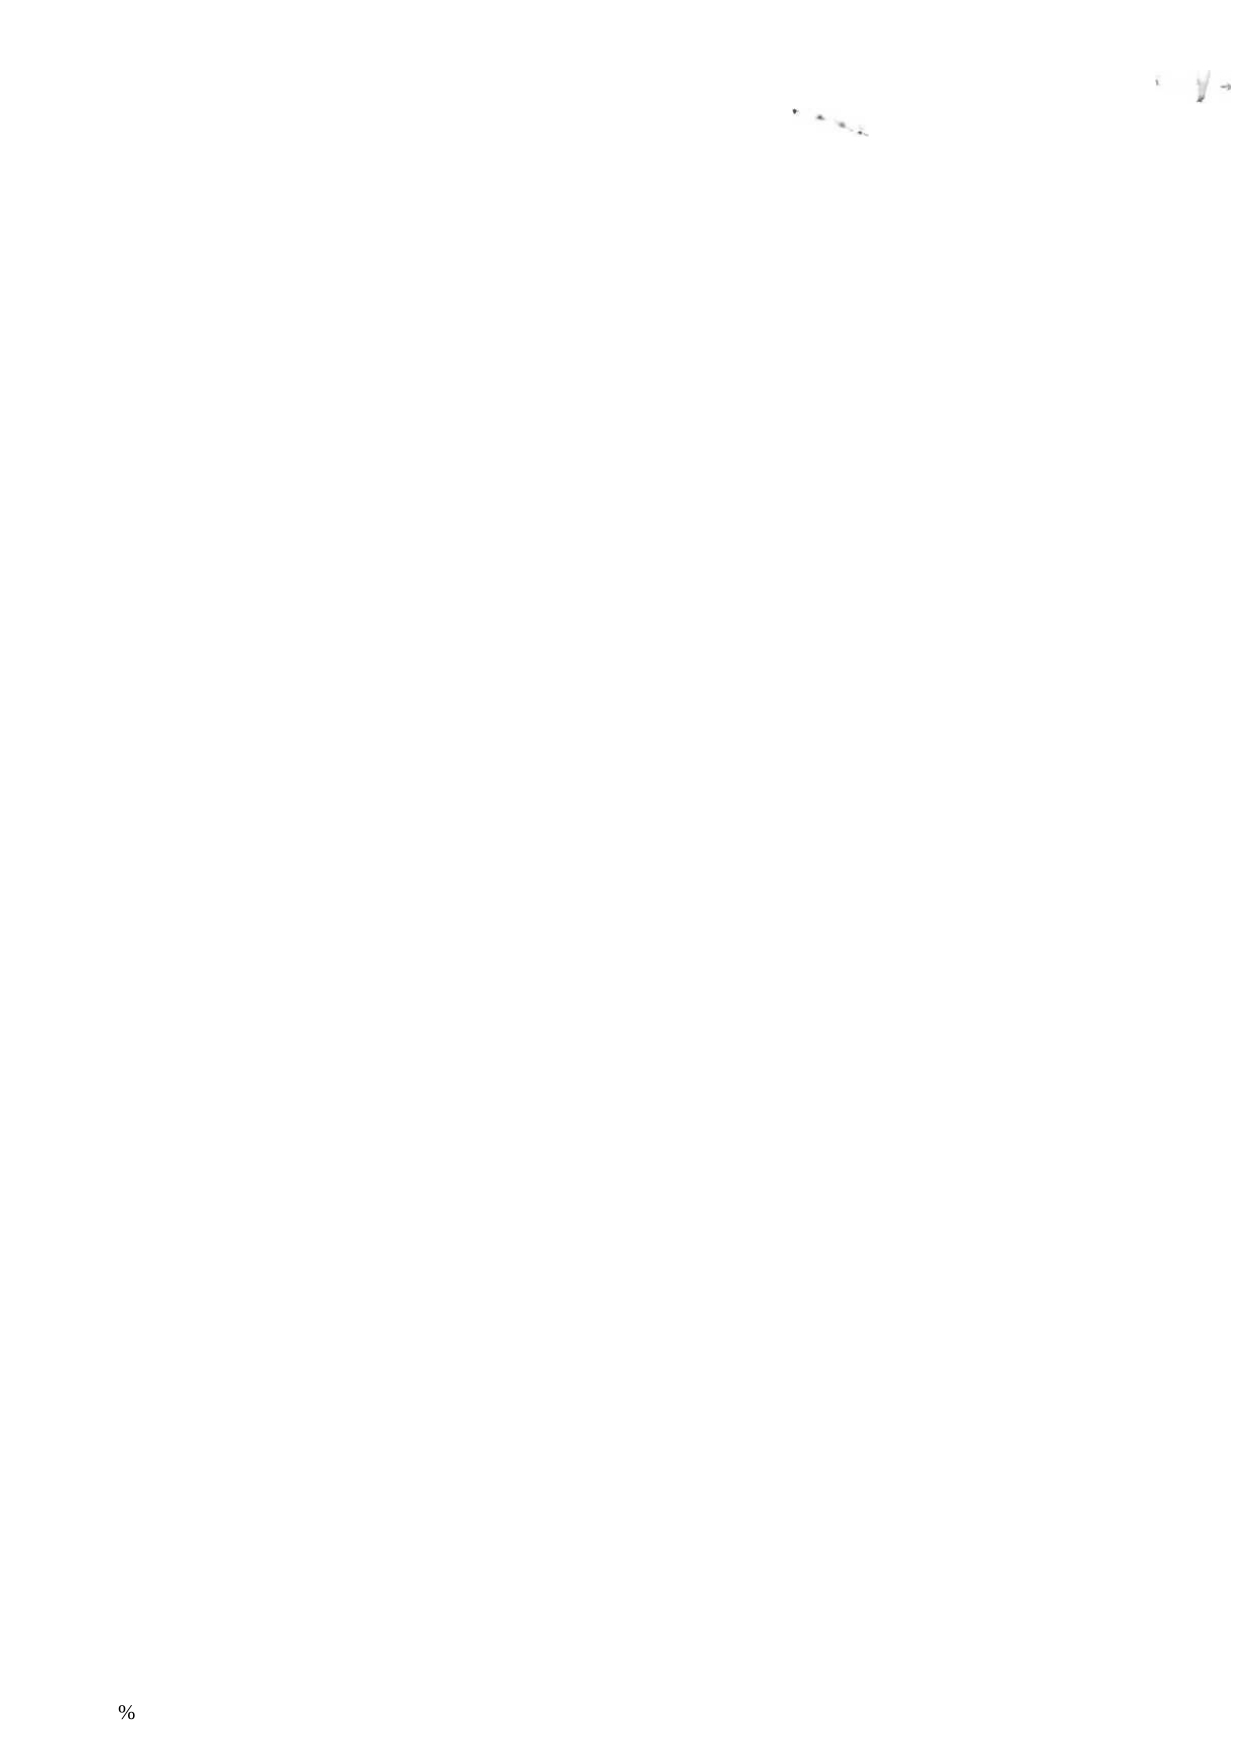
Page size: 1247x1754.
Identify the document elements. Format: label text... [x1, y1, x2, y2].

text_box % [118, 1699, 142, 1719]
picture [792, 108, 869, 137]
picture [1155, 70, 1231, 104]
